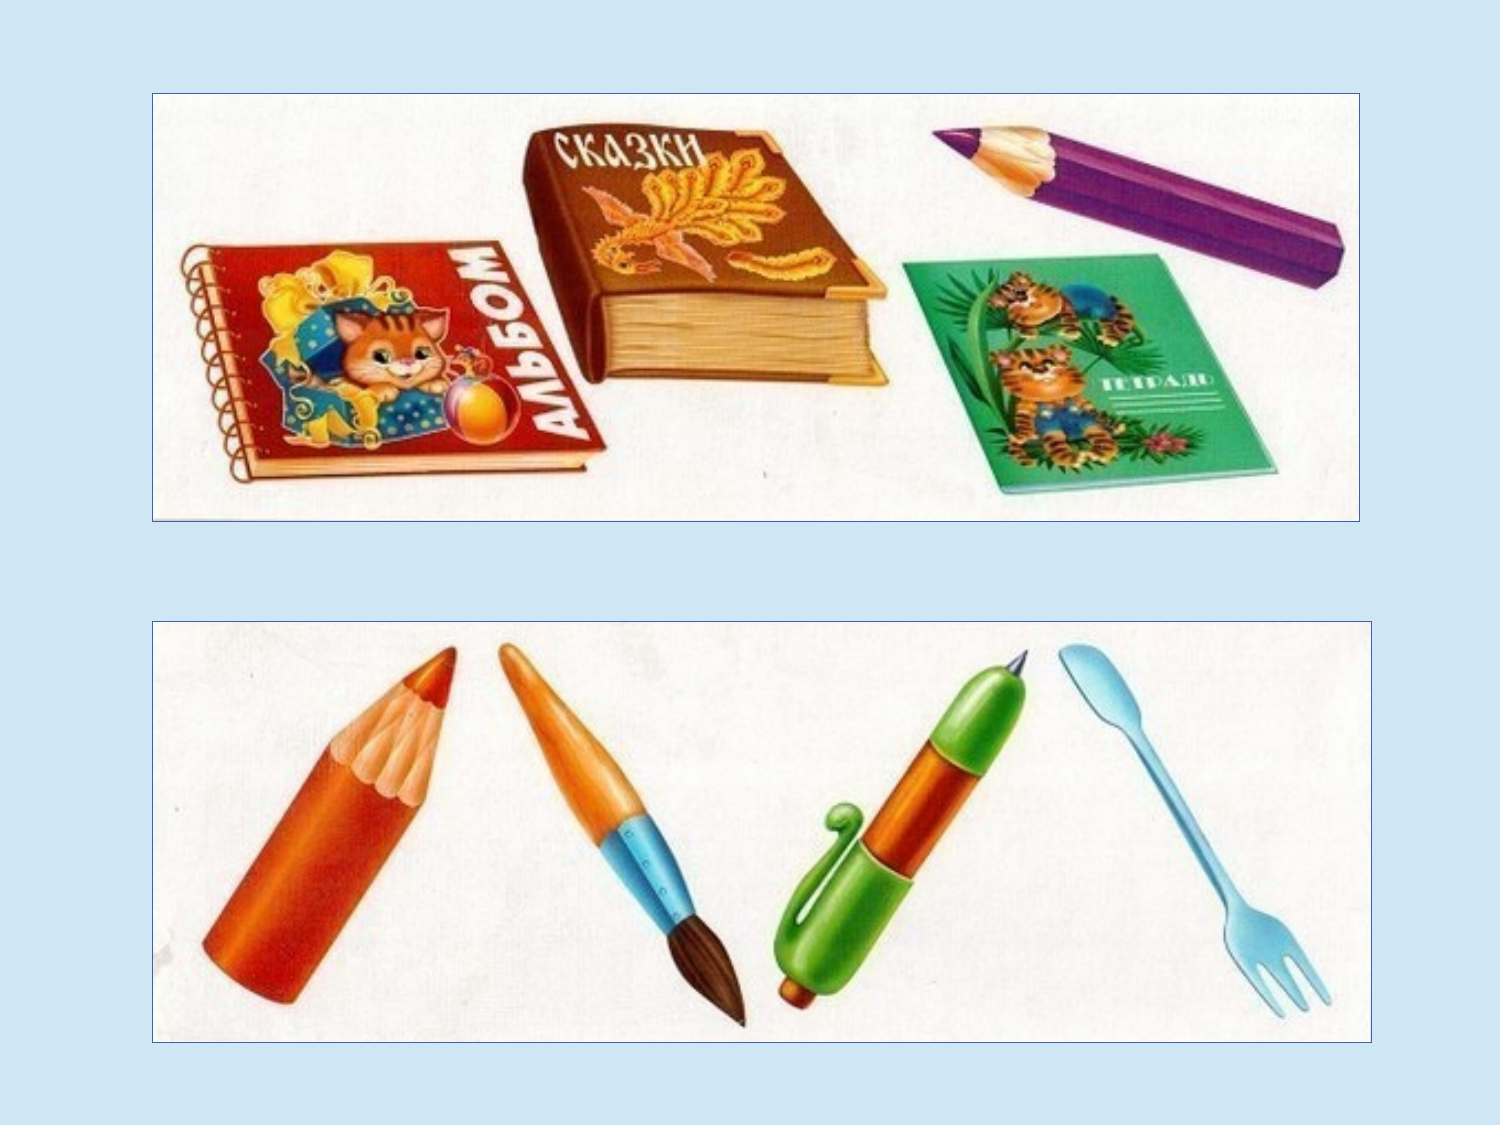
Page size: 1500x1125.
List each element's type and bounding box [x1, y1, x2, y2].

picture [152, 621, 1372, 1043]
picture [152, 93, 1360, 522]
